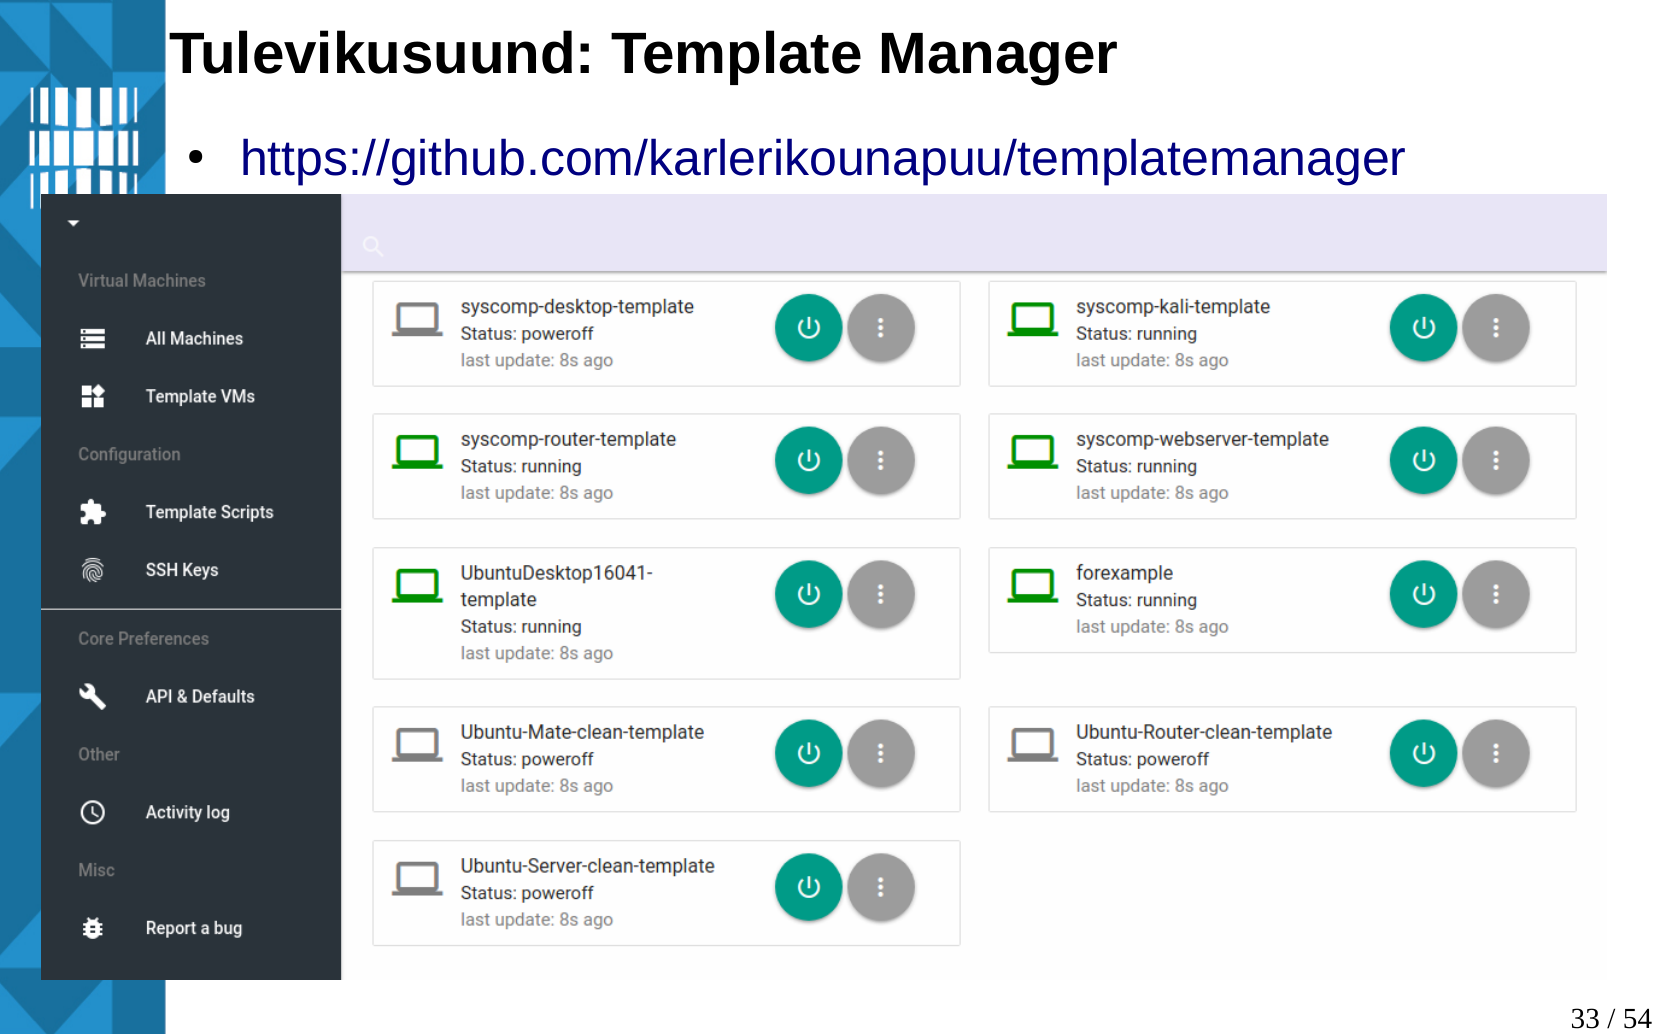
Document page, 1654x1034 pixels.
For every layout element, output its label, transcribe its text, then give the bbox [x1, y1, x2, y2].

title Tulevikusuund: Template Manager [169, 11, 1571, 95]
picture [41, 194, 1607, 980]
list https://github.com/karlerikounapuu/templatemanager [169, 129, 1630, 284]
